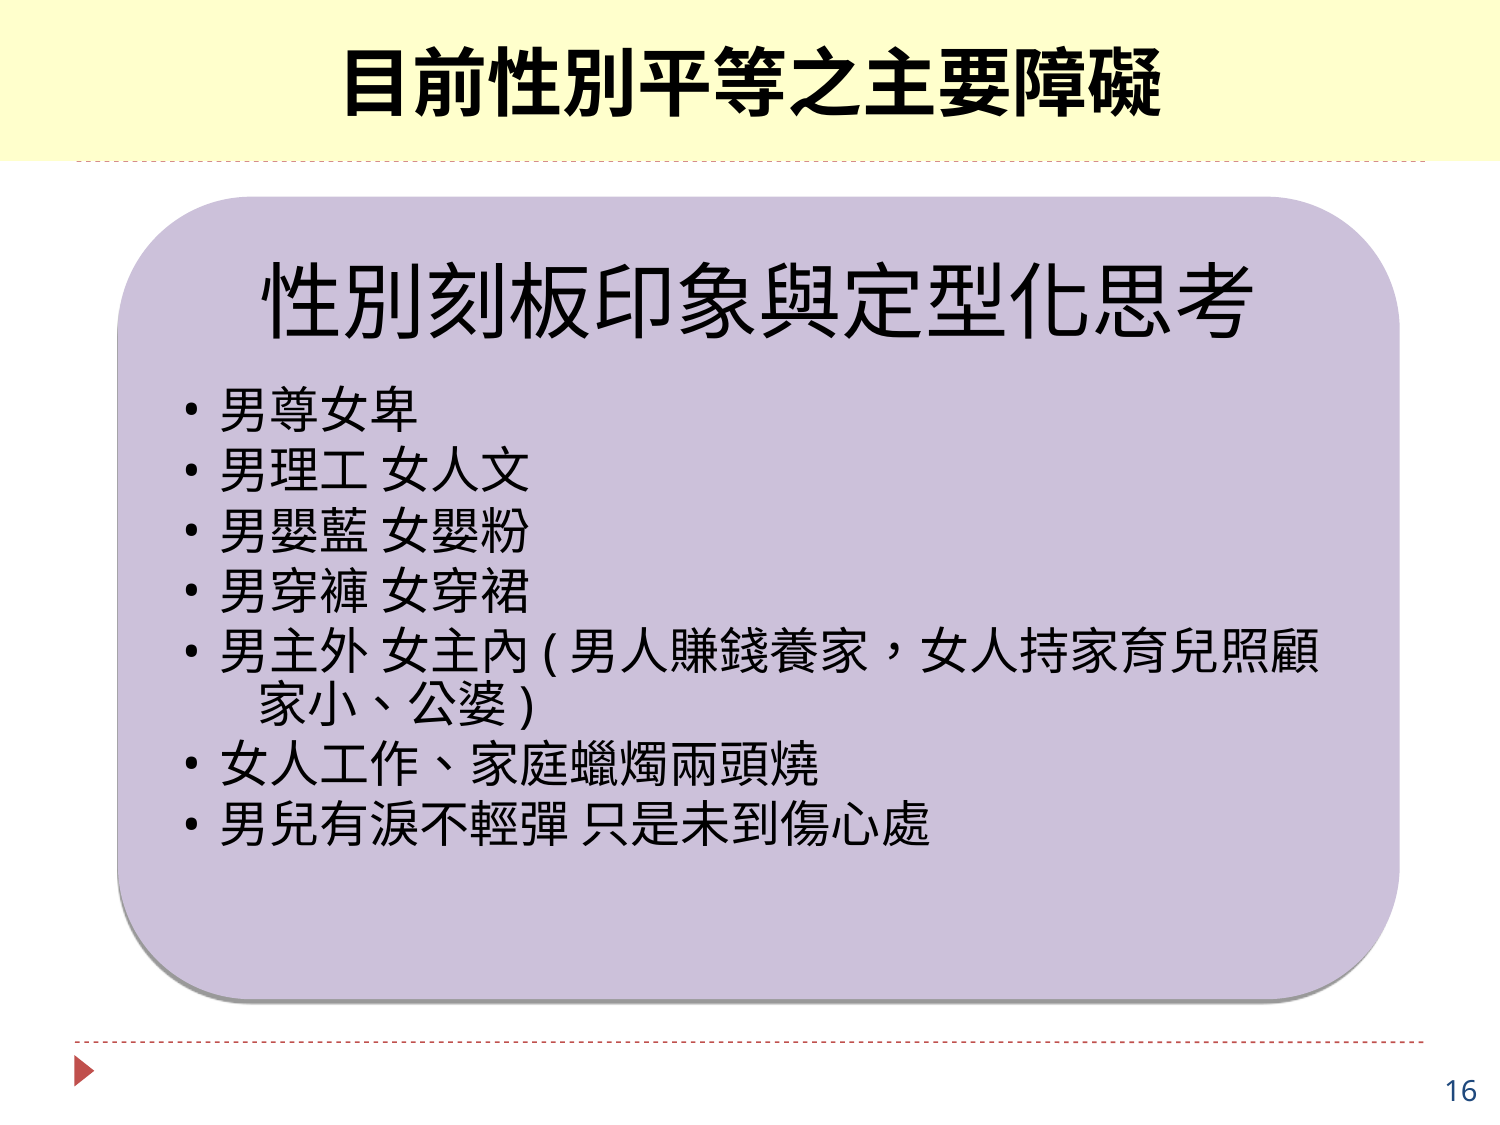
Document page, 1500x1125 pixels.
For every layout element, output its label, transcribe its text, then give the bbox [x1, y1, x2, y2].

text_box 16 [1429, 1065, 1500, 1125]
text_box 性別刻板印象與定型化思考 男尊女卑 男理工 女人文 男嬰藍 女嬰粉 男穿褲 女穿裙 男主外 女主內(男人賺錢養家，女人持家育兒照顧家小、公婆) 女人工作、家庭蠟燭兩頭燒 男兒有淚不輕彈 只是未到傷心處 [117, 196, 1400, 1000]
title 目前性別平等之主要障礙 [0, 0, 1500, 161]
